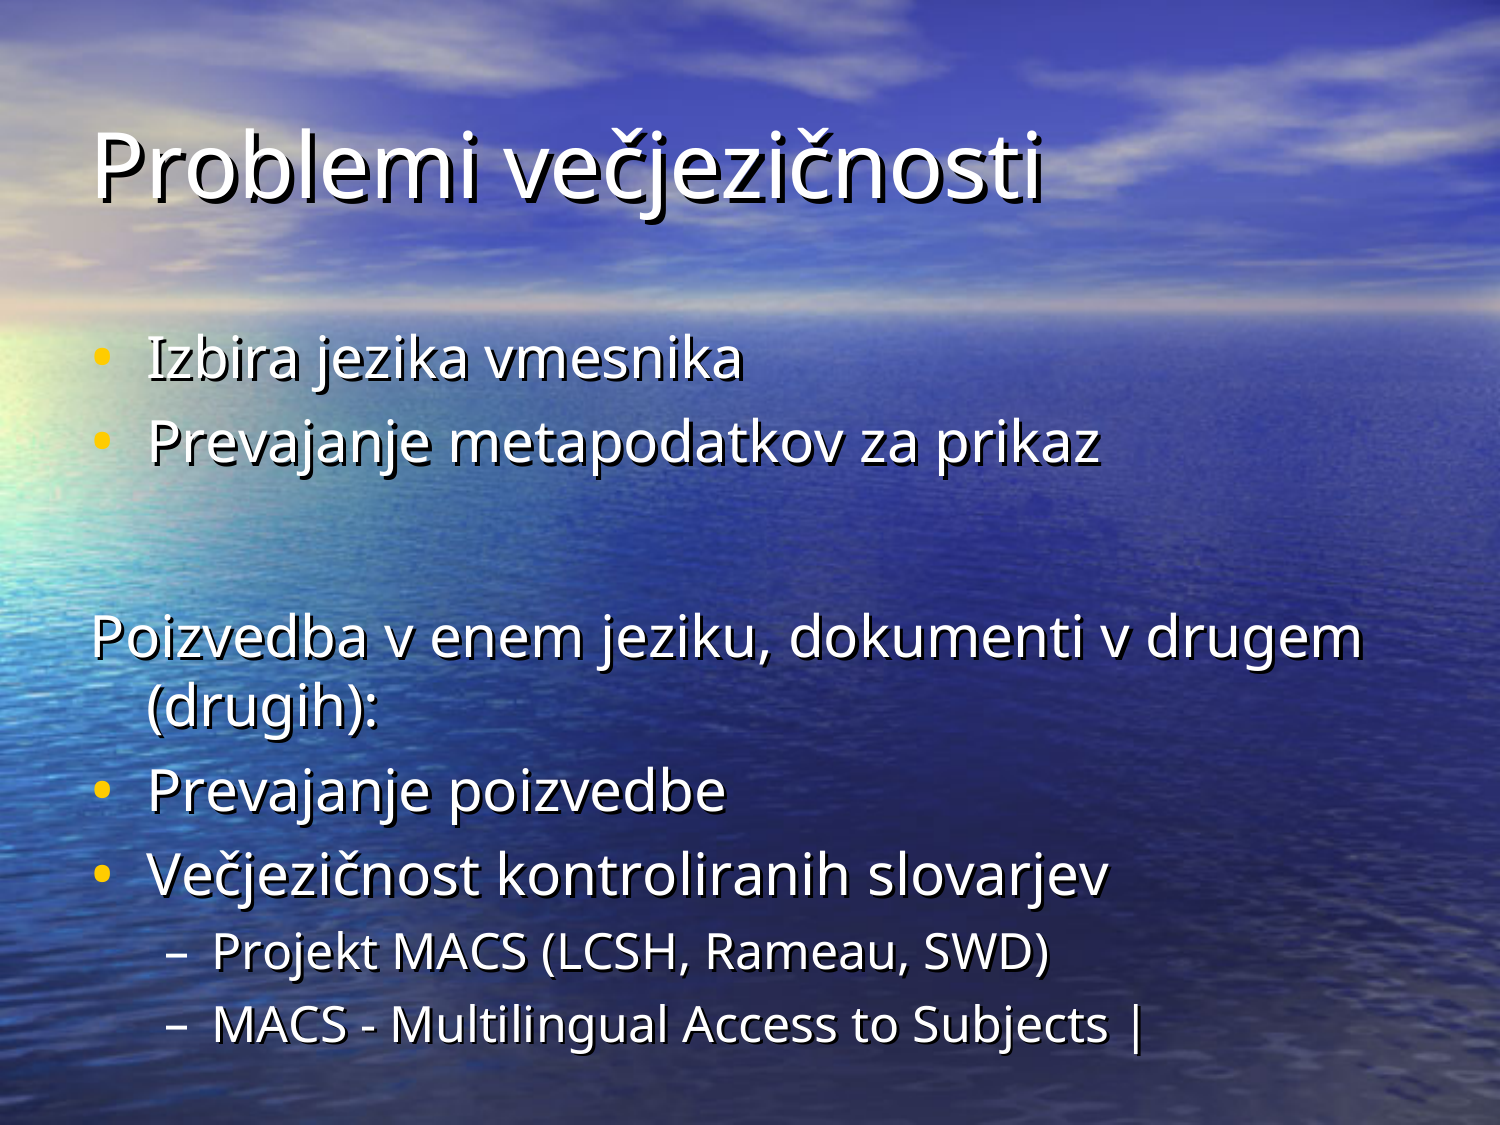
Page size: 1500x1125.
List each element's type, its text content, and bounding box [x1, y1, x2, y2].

picture [0, 0, 1500, 1125]
list Izbira jezika vmesnika Prevajanje metapodatkov za prikaz Poizvedba v enem jeziku, dokumenti v drugem (drugih): Prevajanje poizvedbe Večjezičnost kontroliranih slovarjev Projekt MACS (LCSH, Rameau, SWD) MACS - Multilingual Access to Subjects | [75, 312, 1426, 1070]
title Problemi večjezičnosti [75, 47, 1426, 276]
